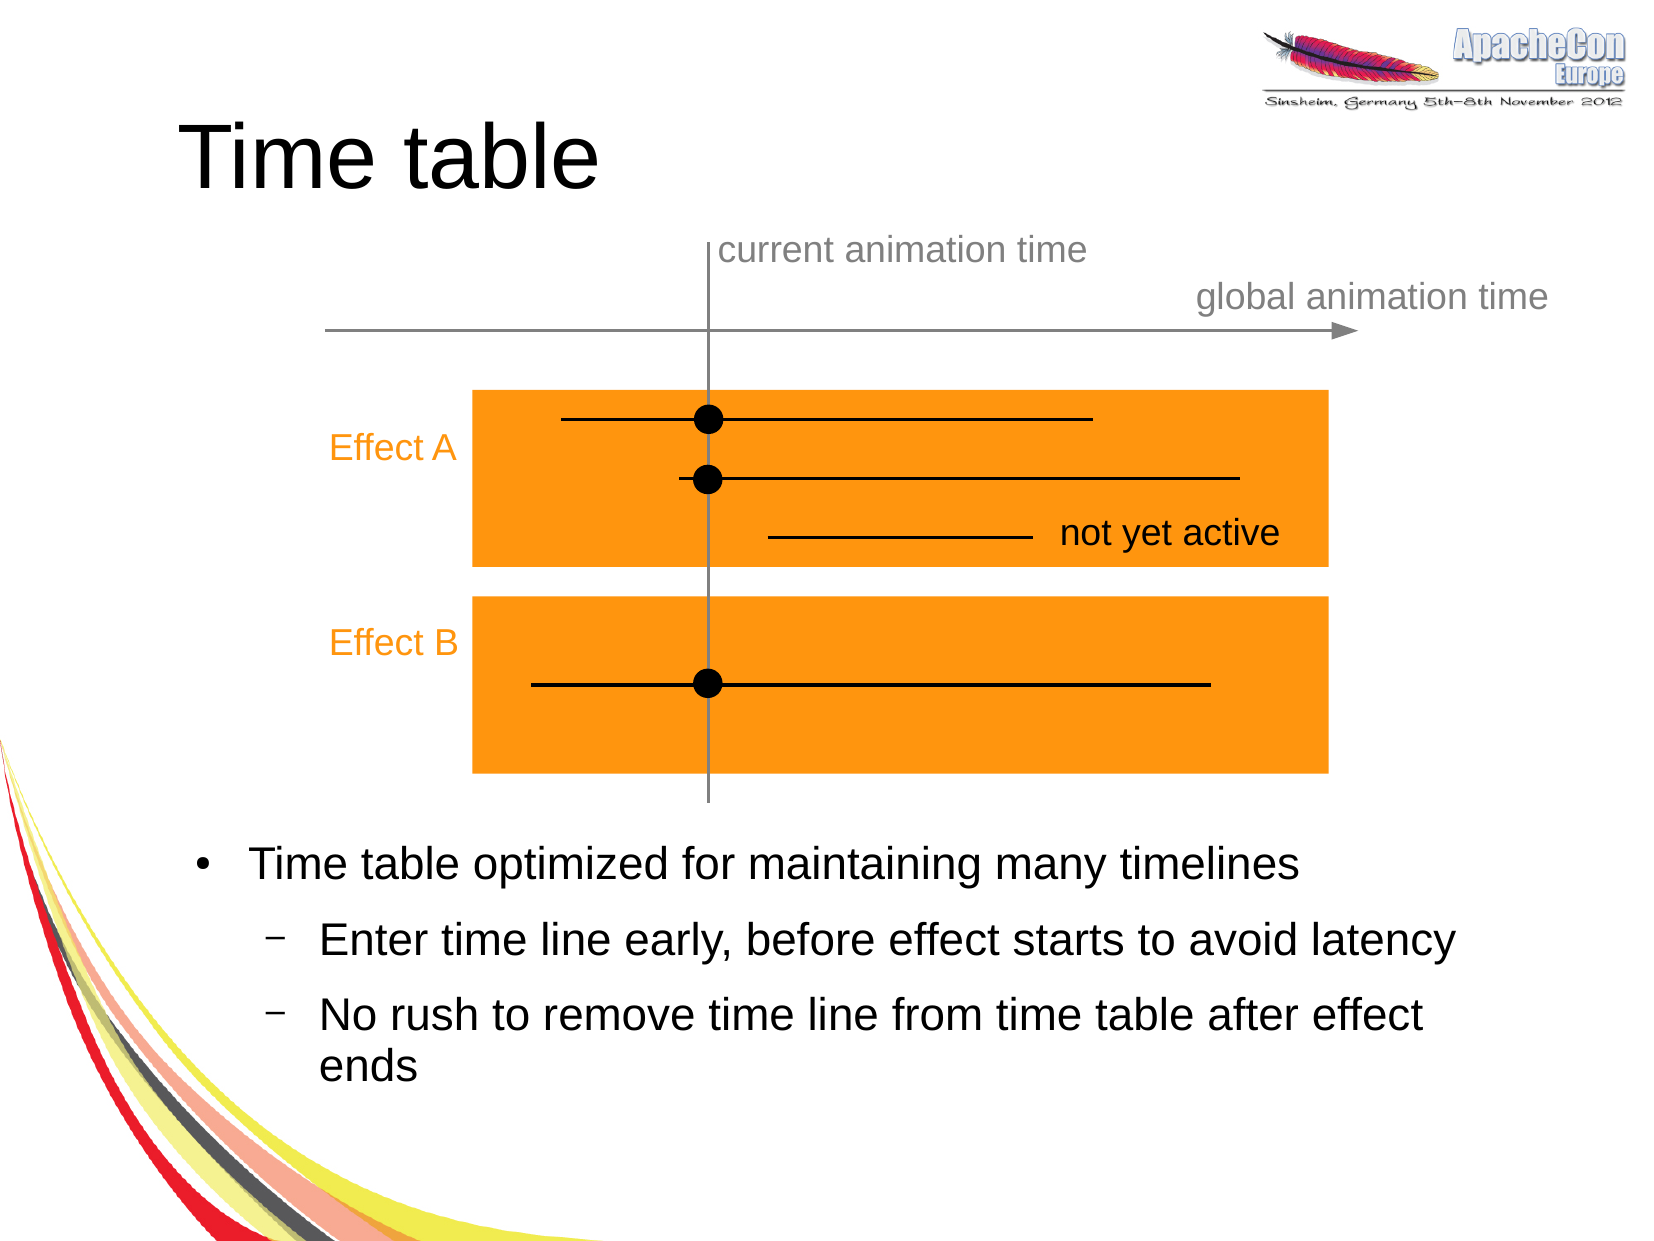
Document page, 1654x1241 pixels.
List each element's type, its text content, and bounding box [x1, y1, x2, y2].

text_box global animation time [1181, 267, 1654, 325]
text_box Effect B [314, 614, 475, 672]
text_box [472, 389, 1329, 567]
text_box not yet active [1045, 504, 1296, 562]
text_box Effect A [314, 419, 473, 477]
picture [0, 0, 1654, 1241]
text_box [472, 596, 1329, 774]
text_box current animation time [702, 220, 1146, 278]
list Time table optimized for maintaining many timelines Enter time line early, before effect starts to avoid latency No rush to remove time line from time table after effect ends [177, 838, 1536, 1091]
title Time table [177, 100, 1536, 213]
